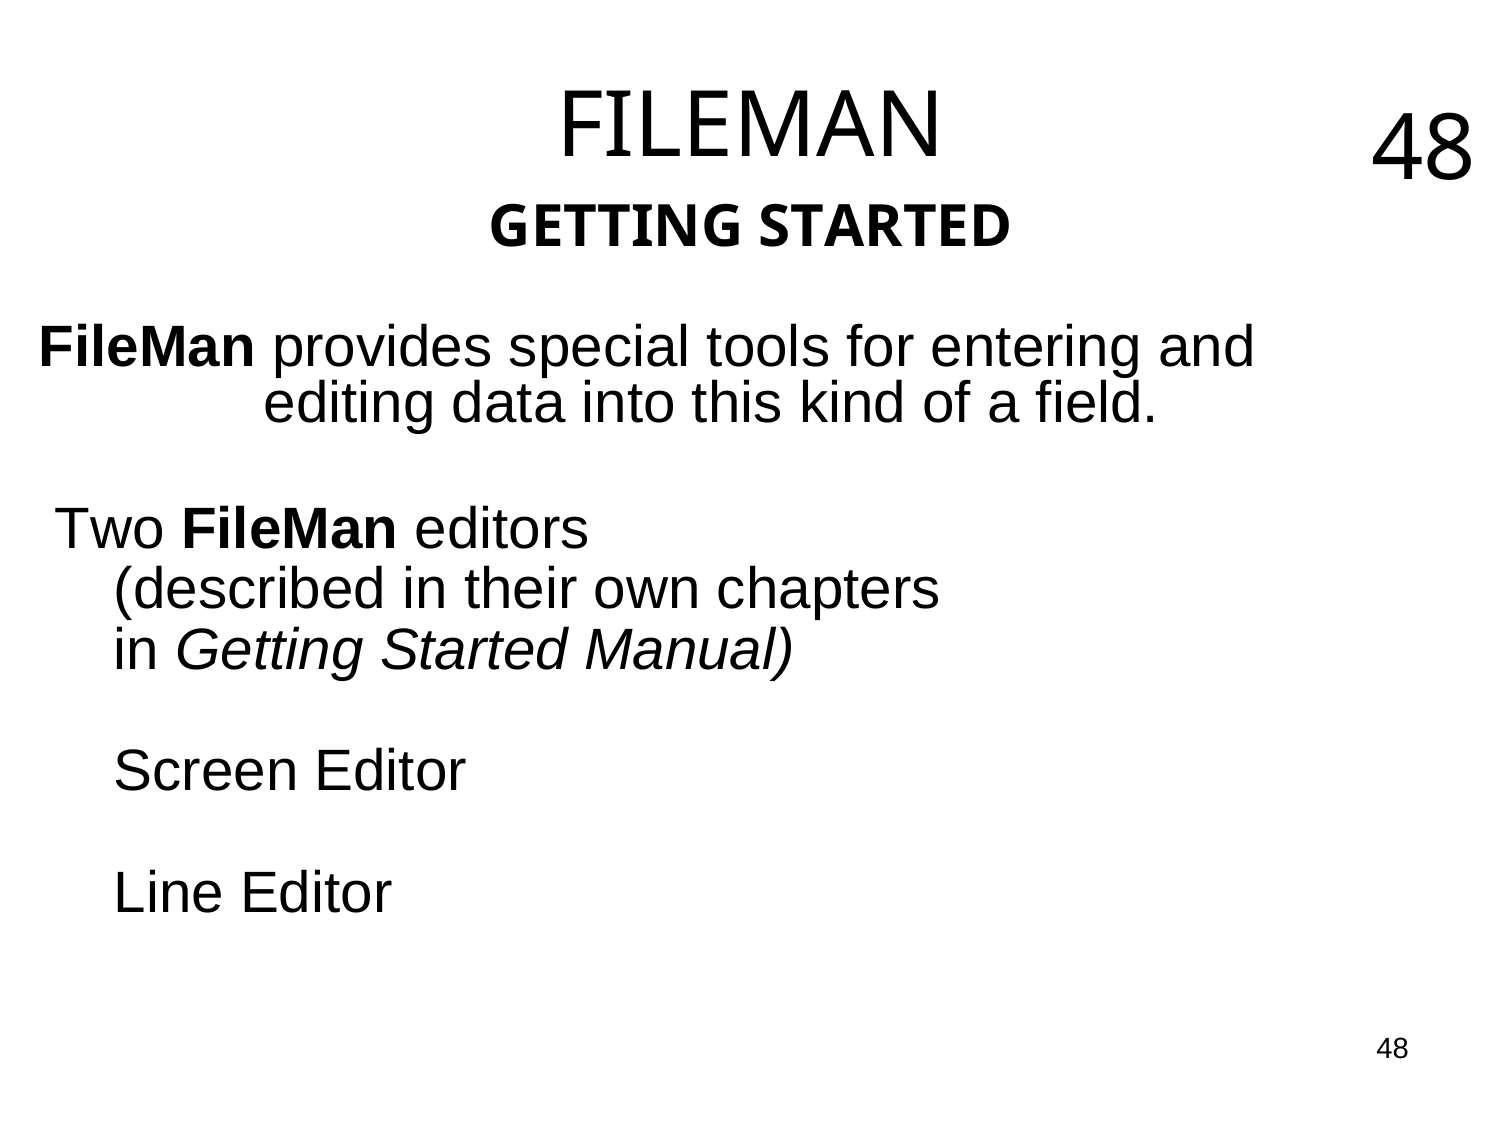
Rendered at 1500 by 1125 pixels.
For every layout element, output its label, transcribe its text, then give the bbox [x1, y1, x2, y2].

text_box <number> [1347, 79, 1500, 210]
title FILEMAN GETTING STARTED [76, 55, 1426, 267]
list FileMan provides special tools for entering and editing data into this kind of a field. Two FileMan editors (described in their own chapters in Getting Started Manual) Screen Editor Line Editor [38, 247, 1388, 976]
